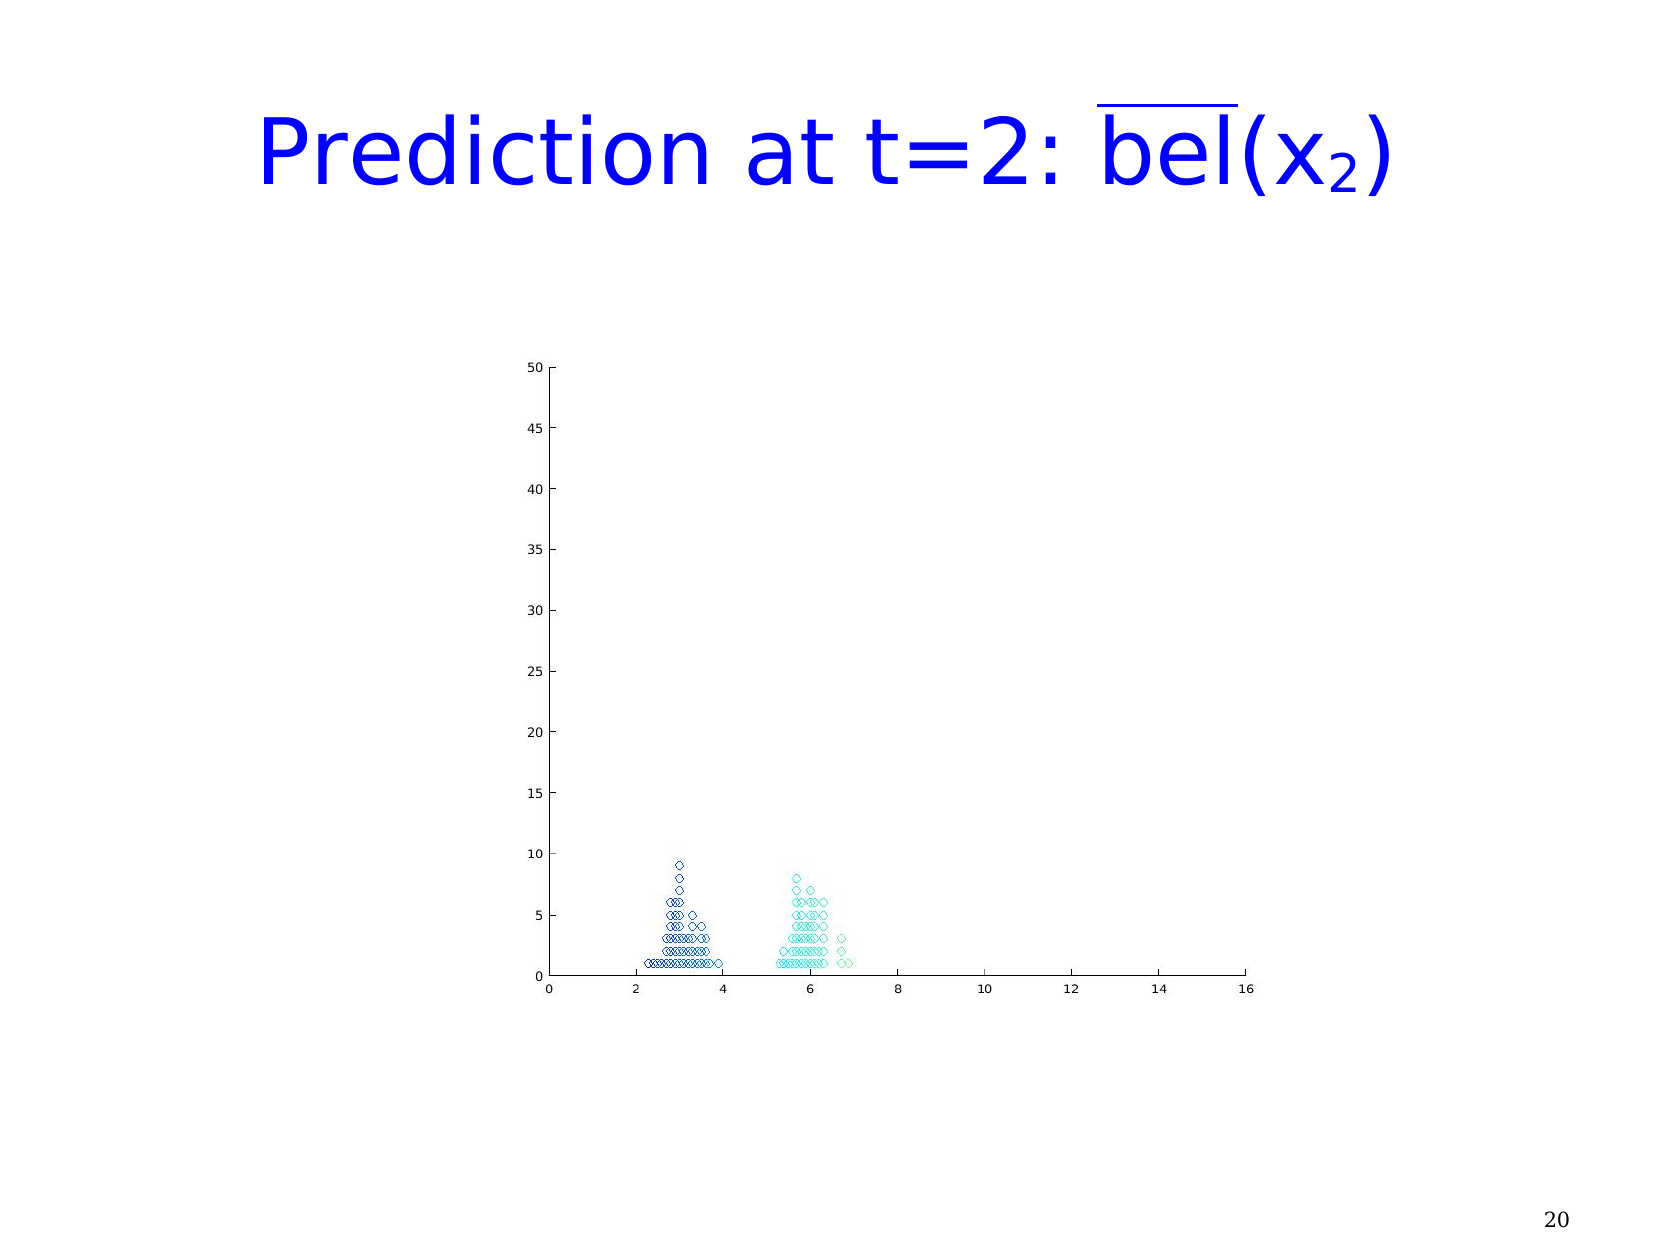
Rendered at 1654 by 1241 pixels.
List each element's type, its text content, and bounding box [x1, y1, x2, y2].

picture [431, 310, 1331, 1057]
title Prediction at t=2: bel(x2) [82, 49, 1571, 257]
